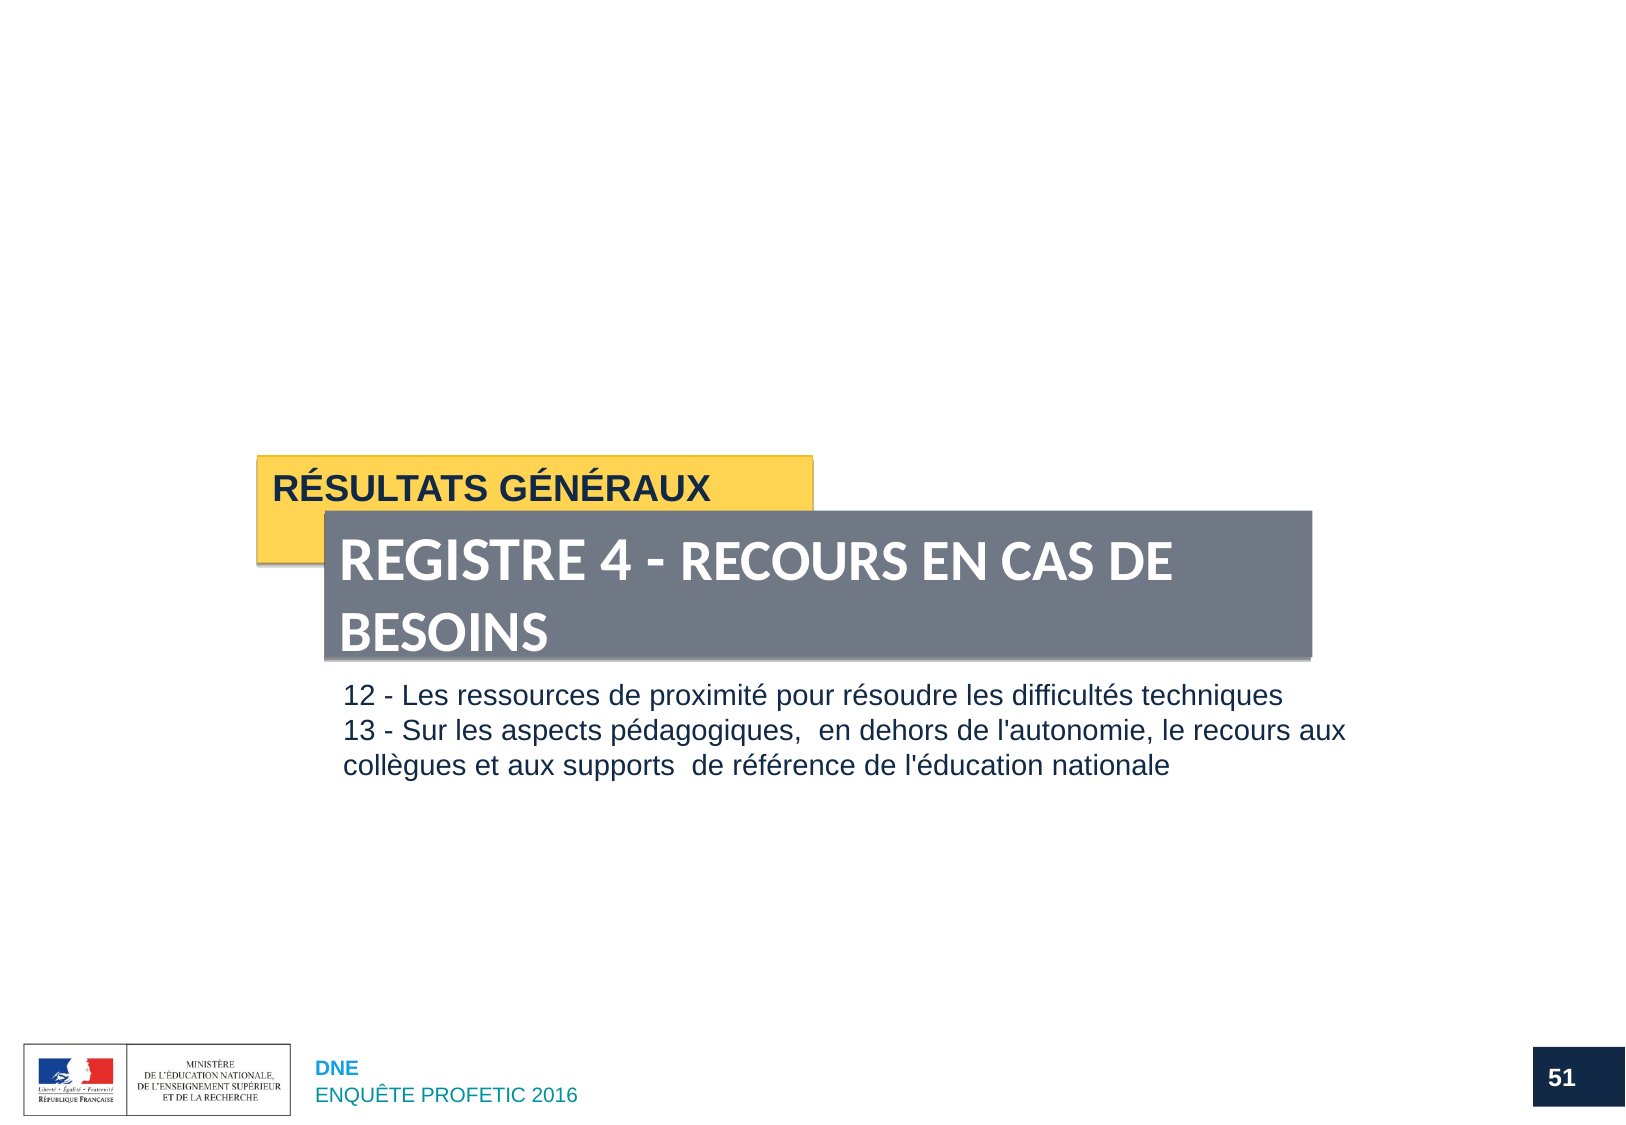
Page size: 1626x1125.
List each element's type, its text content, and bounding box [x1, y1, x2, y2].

text_box Résultats généraux [257, 456, 813, 563]
text_box 51 [1533, 1046, 1625, 1107]
text_box 12 - Les ressources de proximité pour résoudre les difficultés techniques 13 - Sur les aspects pédagogiques, en dehors de l'autonomie, le recours aux collègues et aux supports de référence de l'éducation nationale [328, 669, 1380, 824]
title Registre 4 - Recours en cas de besoins [324, 510, 1313, 658]
